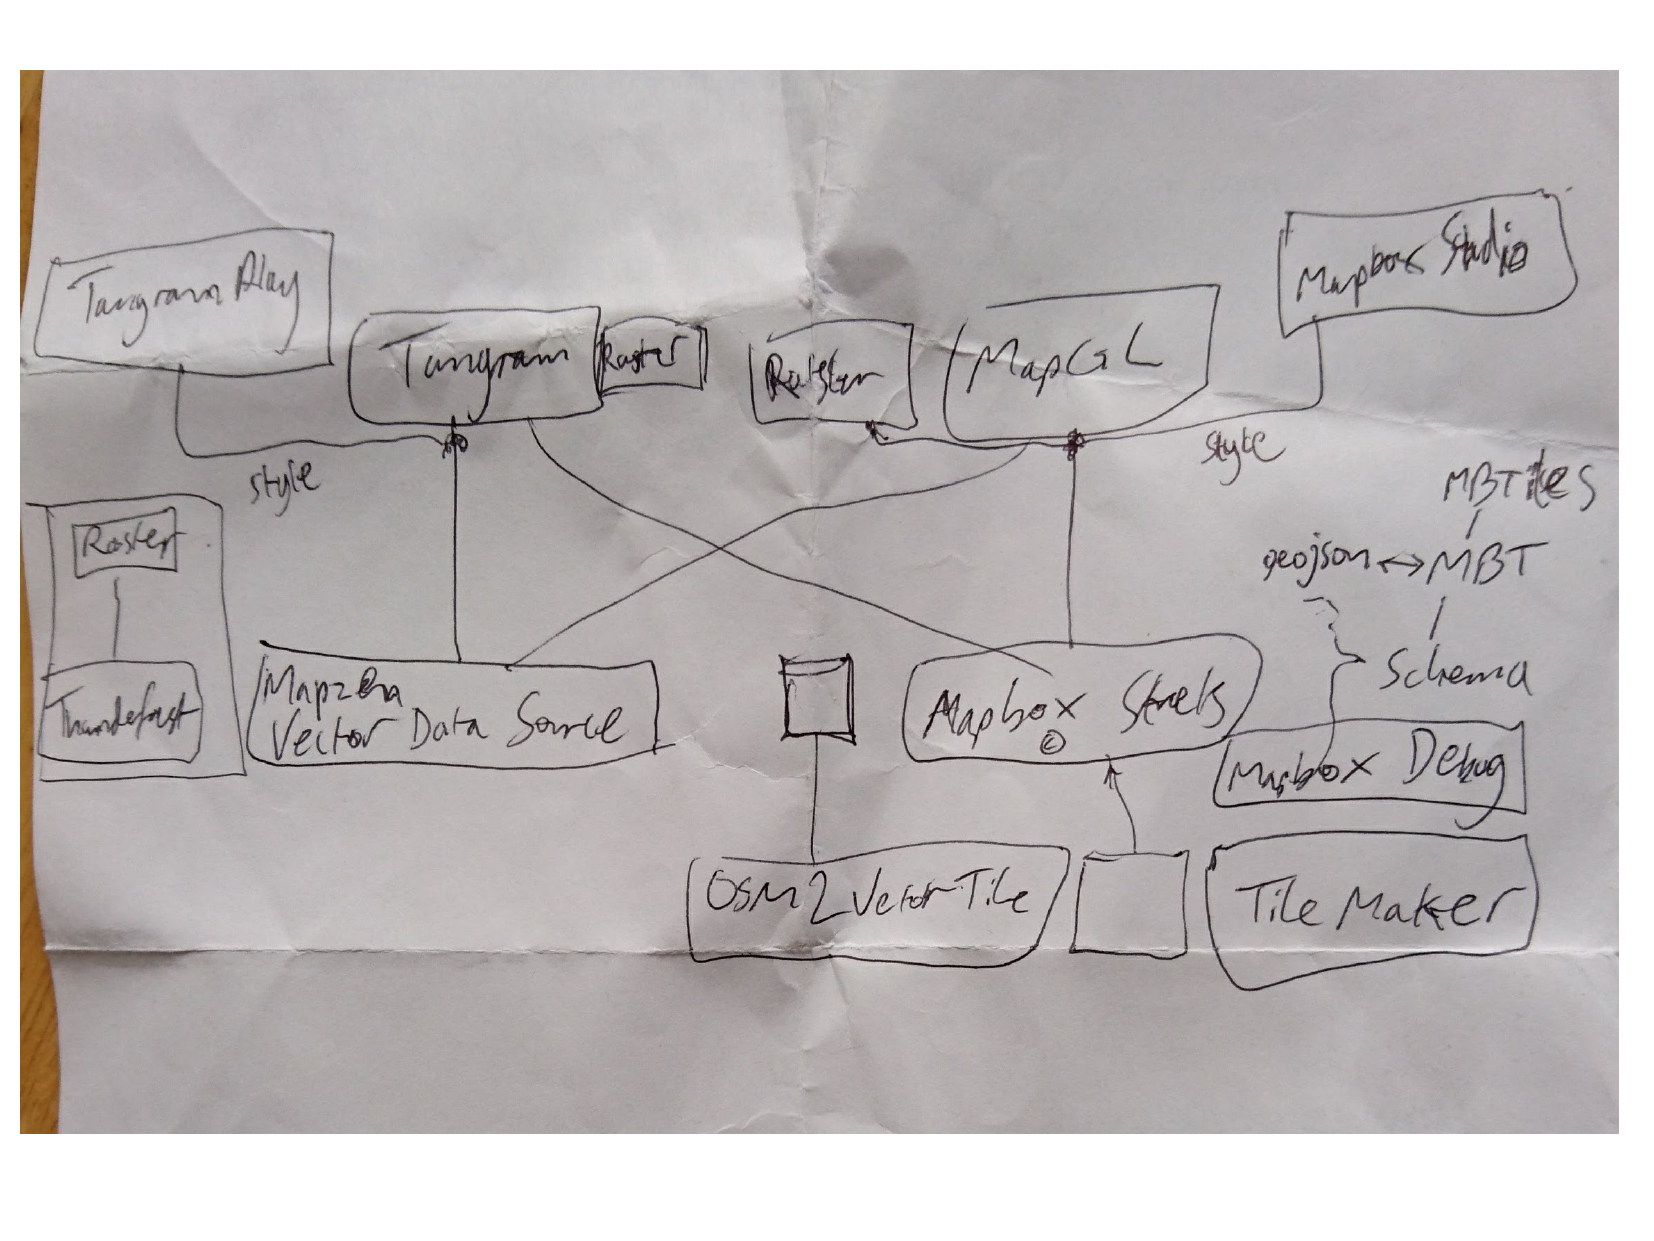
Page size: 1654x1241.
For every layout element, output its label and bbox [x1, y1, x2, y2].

picture [20, 70, 1619, 1134]
